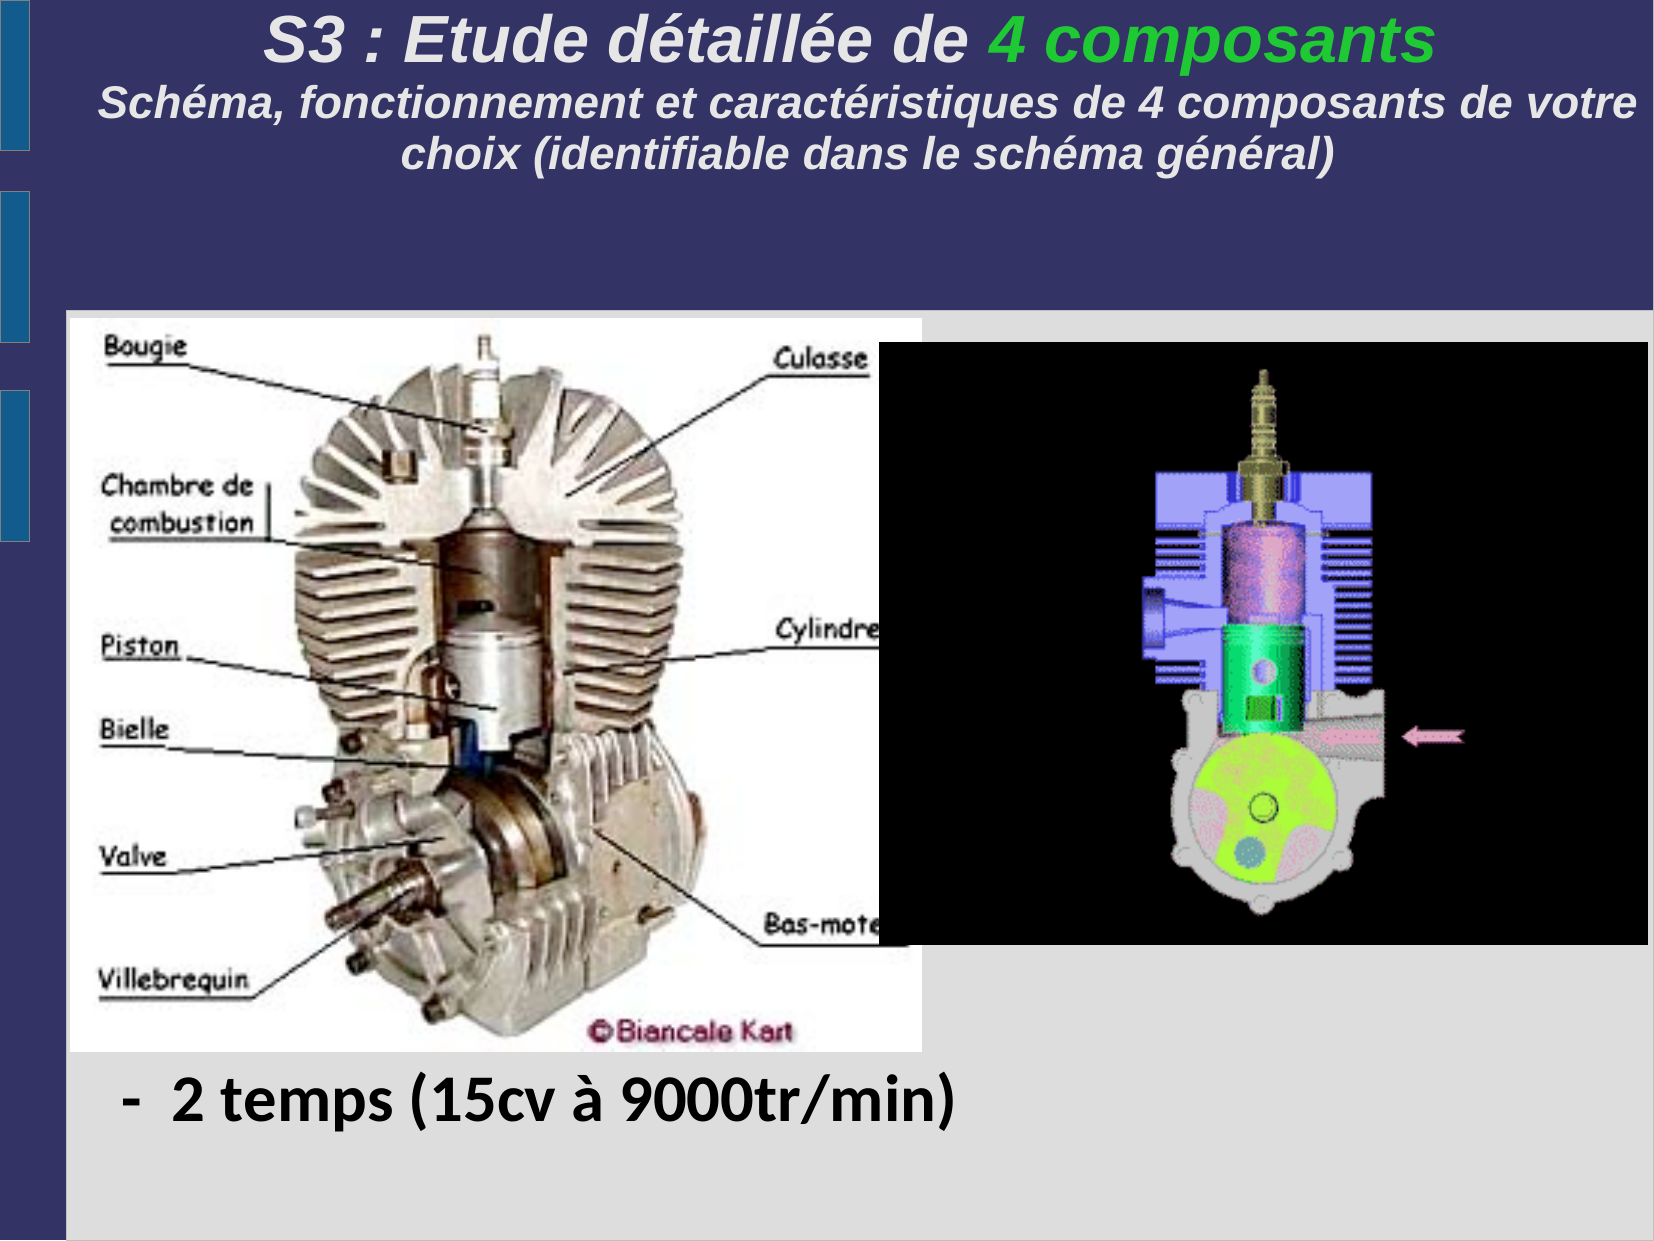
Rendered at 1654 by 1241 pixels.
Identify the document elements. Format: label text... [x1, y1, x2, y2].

text_box - 2 temps (15cv à 9000tr/min) [121, 1071, 1512, 1228]
picture [70, 329, 1648, 1052]
title S3 : Etude détaillée de 4 composants Schéma, fonctionnement et caractéristiques de 4 composants de votre choix (identifiable dans le schéma général) [59, 1, 1642, 329]
